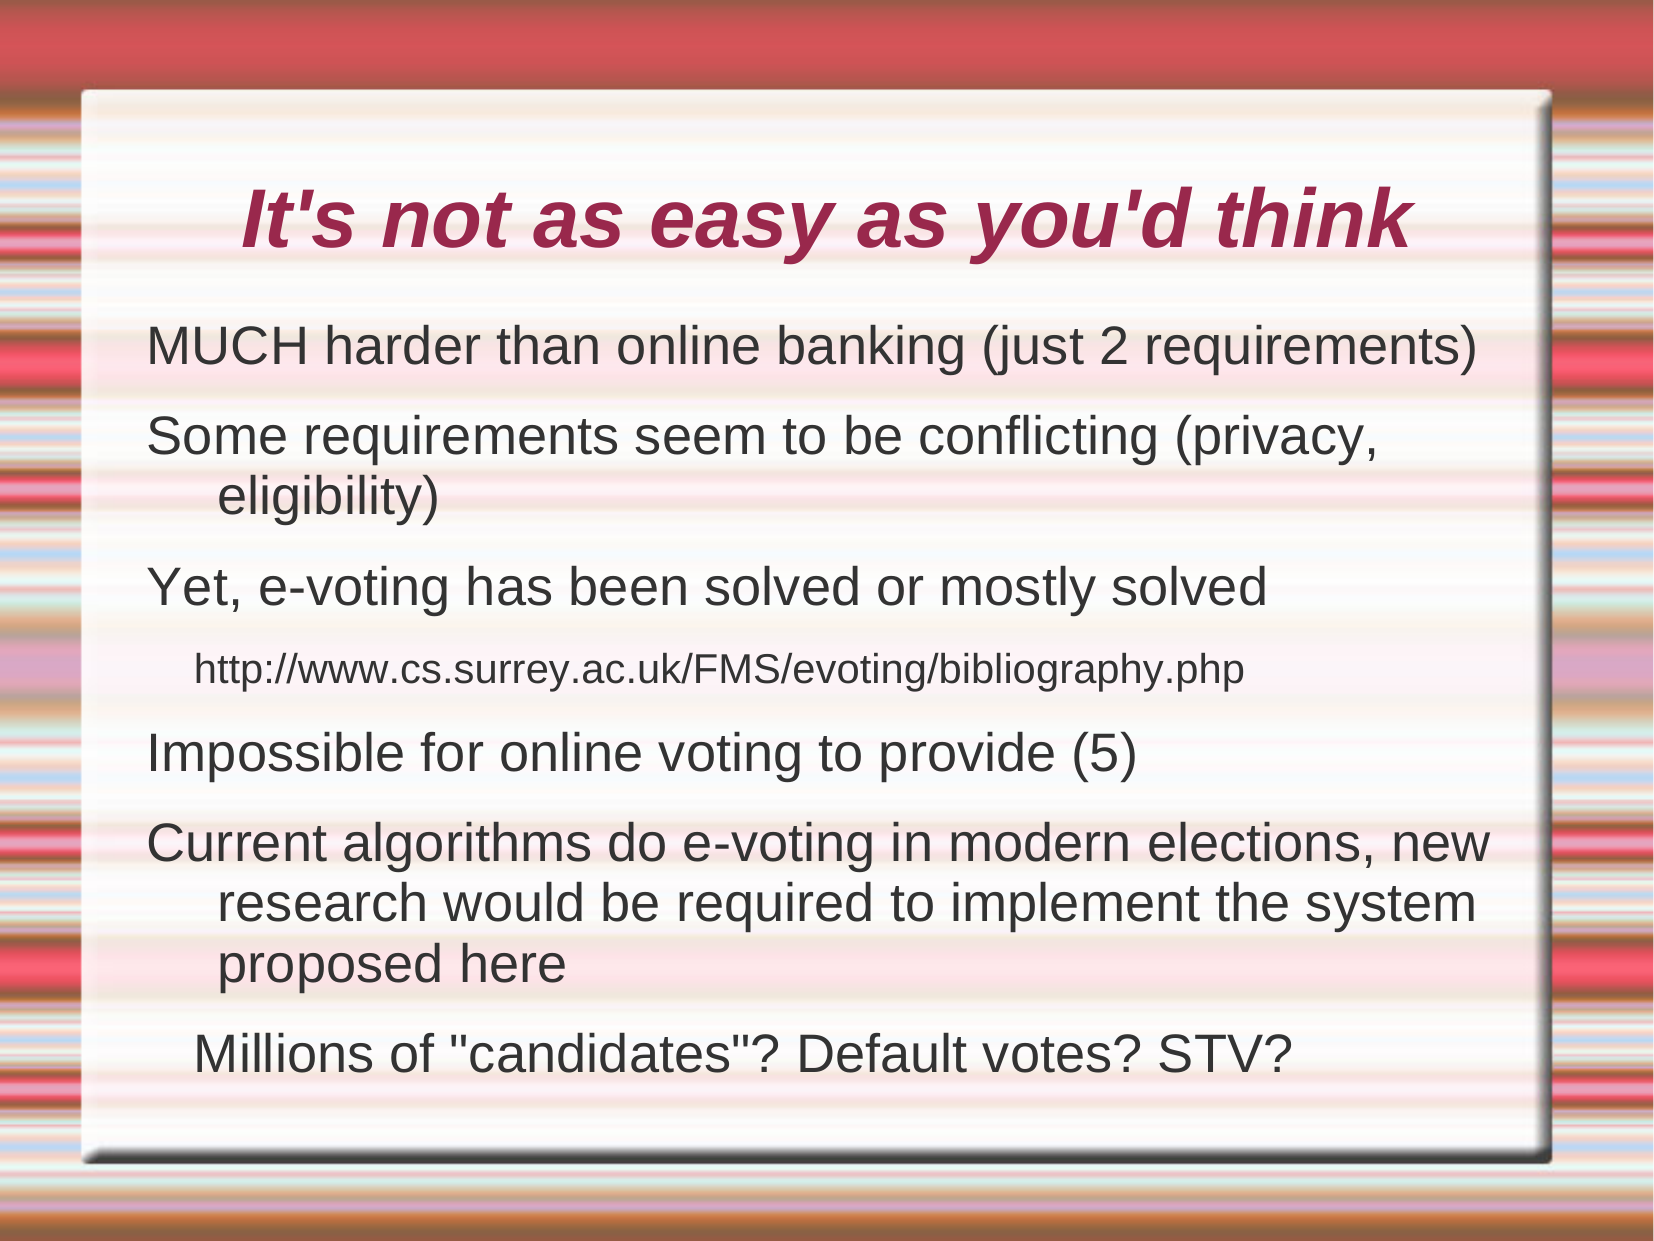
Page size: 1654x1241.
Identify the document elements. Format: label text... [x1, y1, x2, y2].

title It's not as easy as you'd think [121, 114, 1534, 322]
picture [0, 0, 1654, 1241]
list MUCH harder than online banking (just 2 requirements) Some requirements seem to be conflicting (privacy, eligibility) Yet, e-voting has been solved or mostly solved http://www.cs.surrey.ac.uk/FMS/evoting/bibliography.php Impossible for online voting to provide (5) Current algorithms do e-voting in modern elections, new research would be required to implement the system proposed here Millions of "candidates"? Default votes? STV? [134, 315, 1516, 1145]
